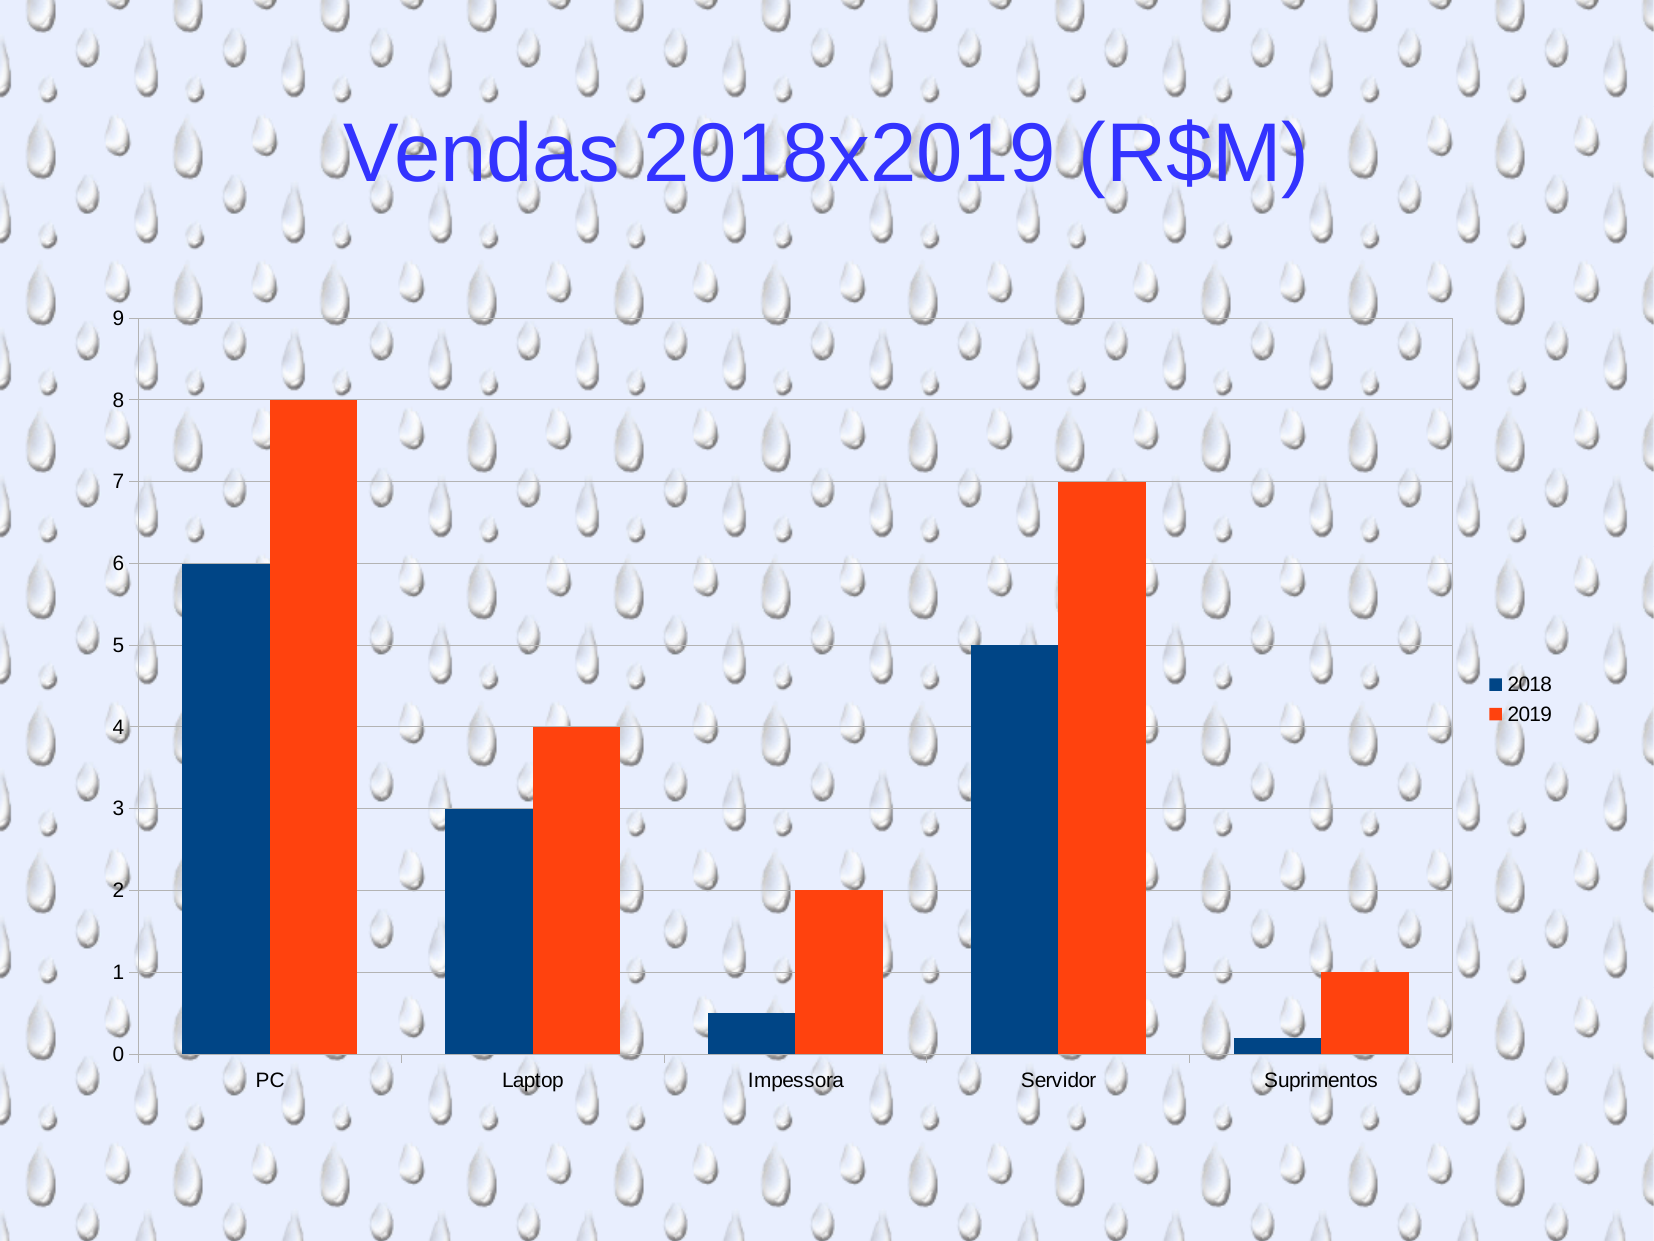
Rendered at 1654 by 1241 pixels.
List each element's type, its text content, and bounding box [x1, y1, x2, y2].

chart [82, 290, 1571, 1109]
picture [0, 0, 1654, 1241]
title Vendas 2018x2019 (R$M) [82, 49, 1571, 257]
